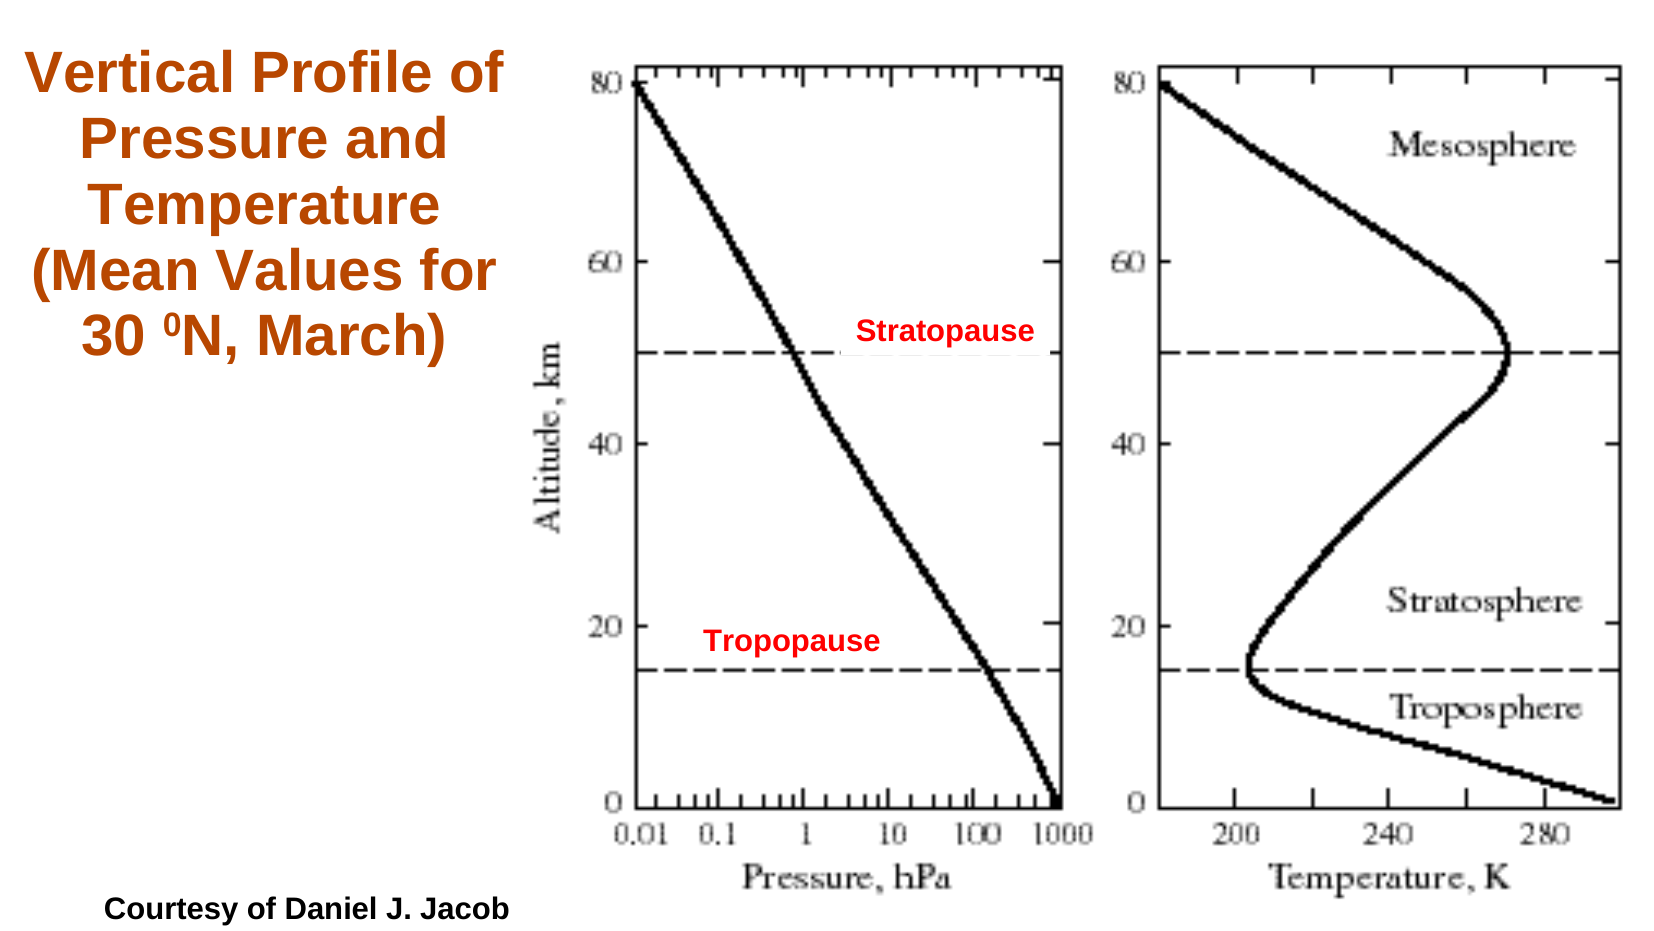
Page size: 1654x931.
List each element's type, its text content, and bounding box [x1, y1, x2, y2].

text_box Tropopause [688, 612, 896, 666]
picture [505, 41, 1649, 918]
text_box Stratopause [841, 302, 1051, 356]
text_box Courtesy of Daniel J. Jacob [89, 880, 526, 931]
text_box Vertical Profile of Pressure and Temperature (Mean Values for 30 0N, March) [4, 33, 526, 378]
